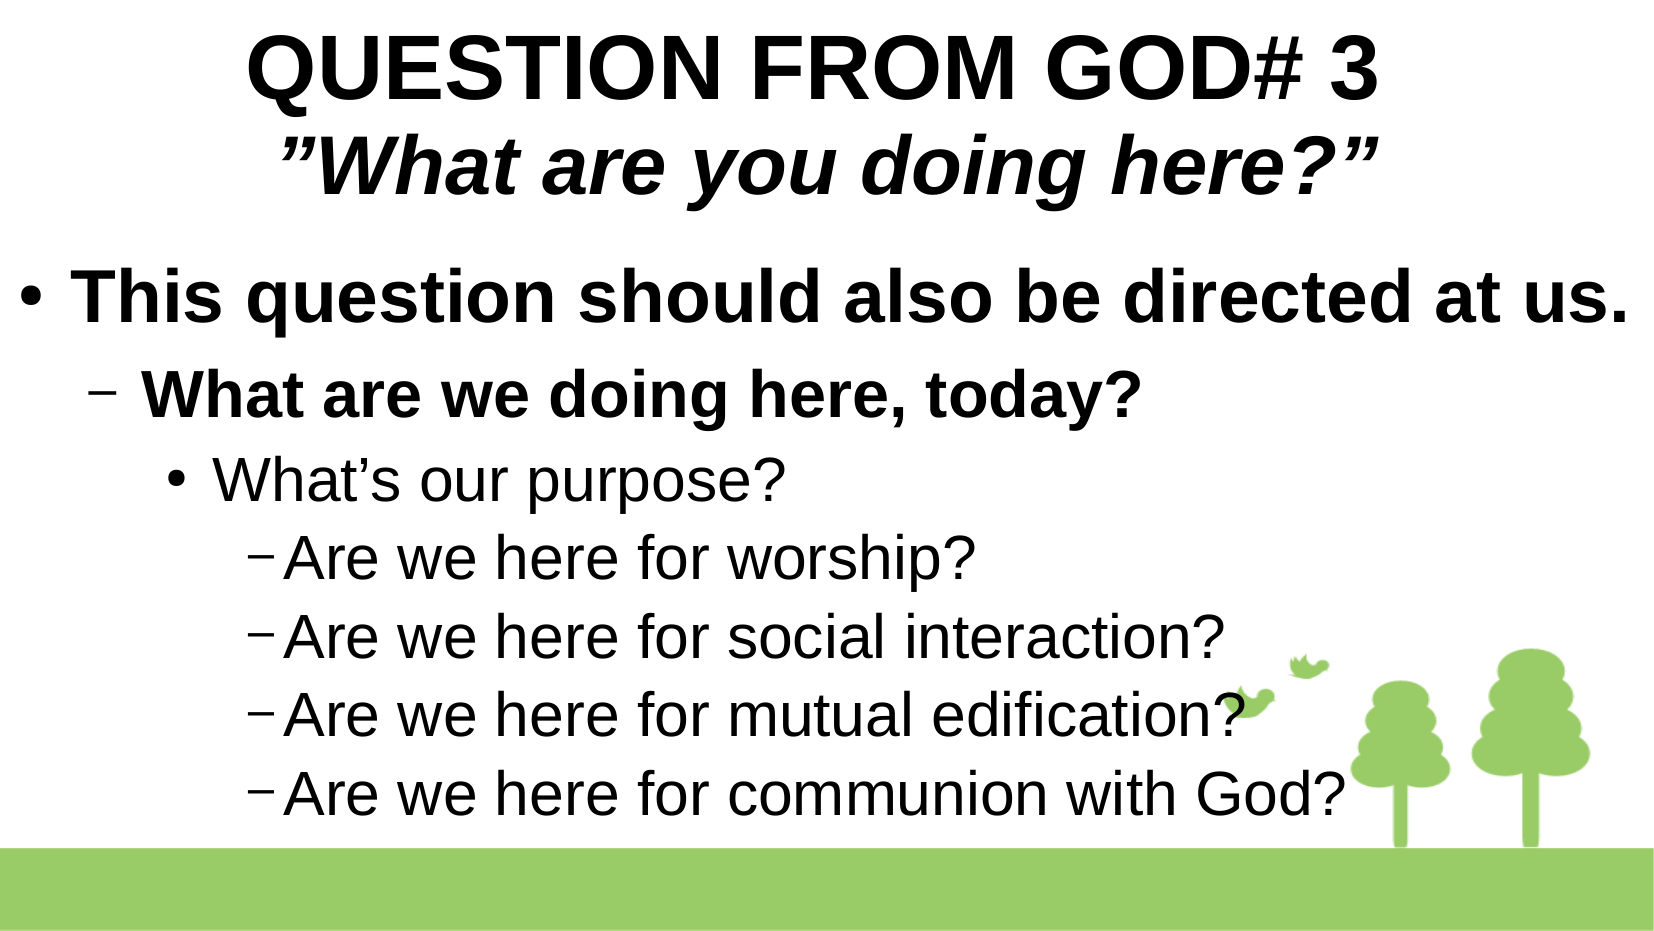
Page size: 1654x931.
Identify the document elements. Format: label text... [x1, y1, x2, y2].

picture [0, 0, 1654, 931]
list This question should also be directed at us. What are we doing here, today? What’s our purpose? Are we here for worship? Are we here for social interaction? Are we here for mutual edification? Are we here for communion with God? [0, 255, 1651, 931]
title QUESTION FROM GOD# 3 ”What are you doing here?” [82, 16, 1571, 213]
